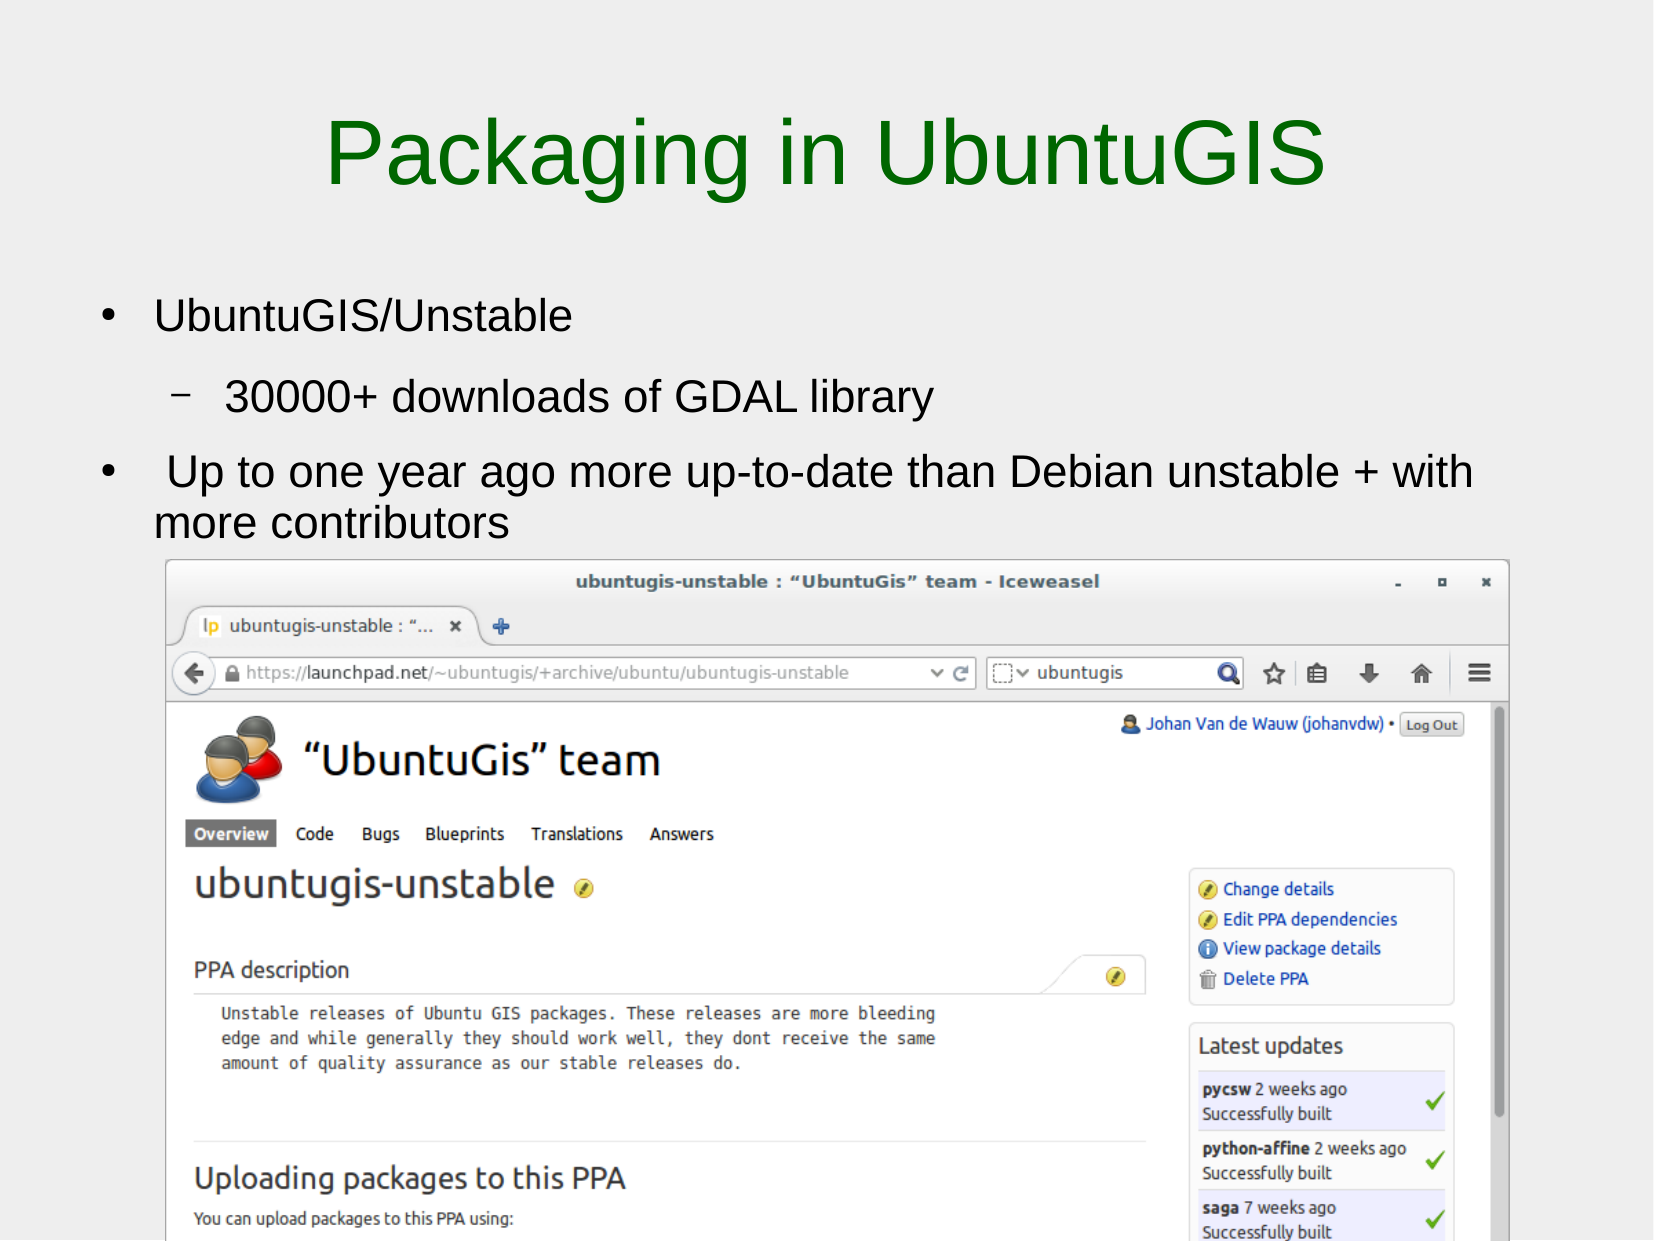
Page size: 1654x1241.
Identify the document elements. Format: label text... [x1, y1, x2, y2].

picture [165, 559, 1510, 1241]
list UbuntuGIS/Unstable 30000+ downloads of GDAL library Up to one year ago more up-to-date than Debian unstable + with more contributors [82, 290, 1571, 1010]
title Packaging in UbuntuGIS [82, 49, 1571, 257]
